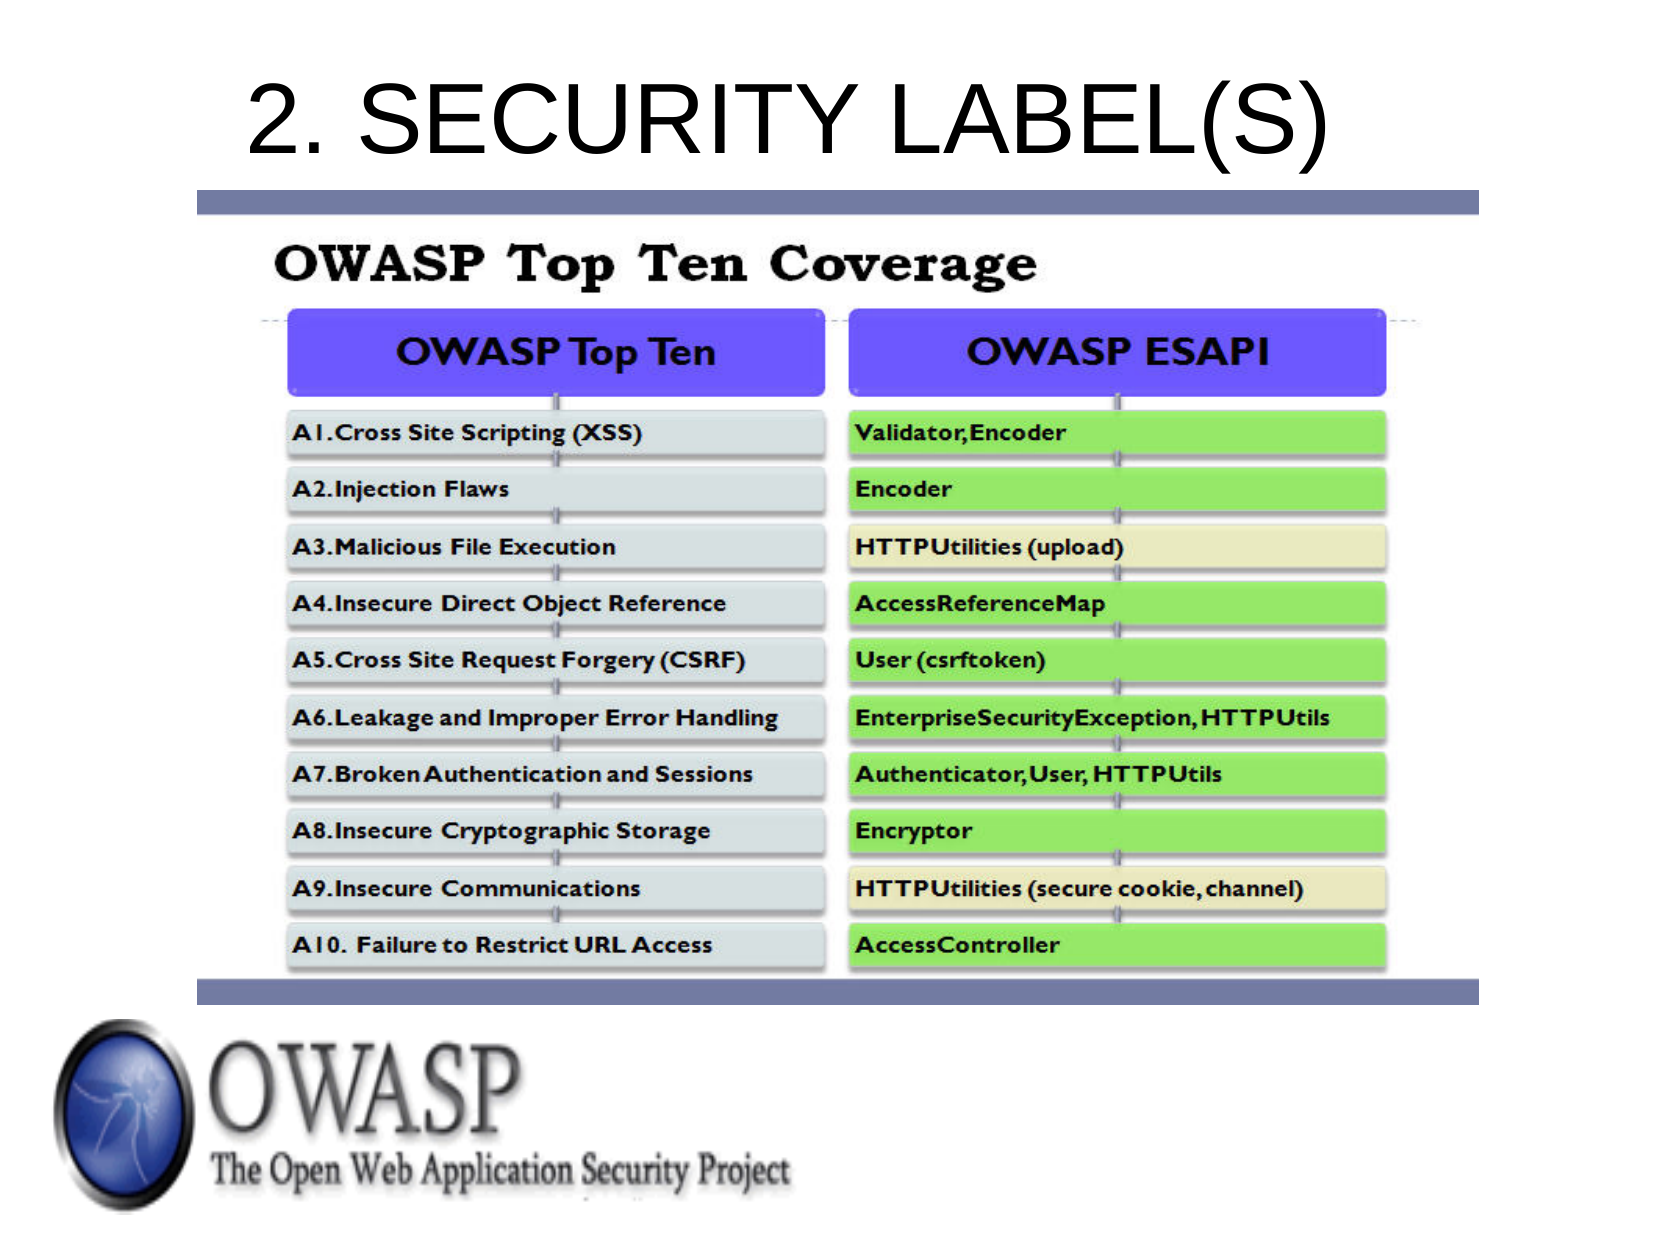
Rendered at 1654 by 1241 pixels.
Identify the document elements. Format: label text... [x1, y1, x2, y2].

picture [45, 1019, 811, 1216]
title 2. SECURITY LABEL(S) [45, 15, 1534, 223]
picture [197, 190, 1479, 1006]
